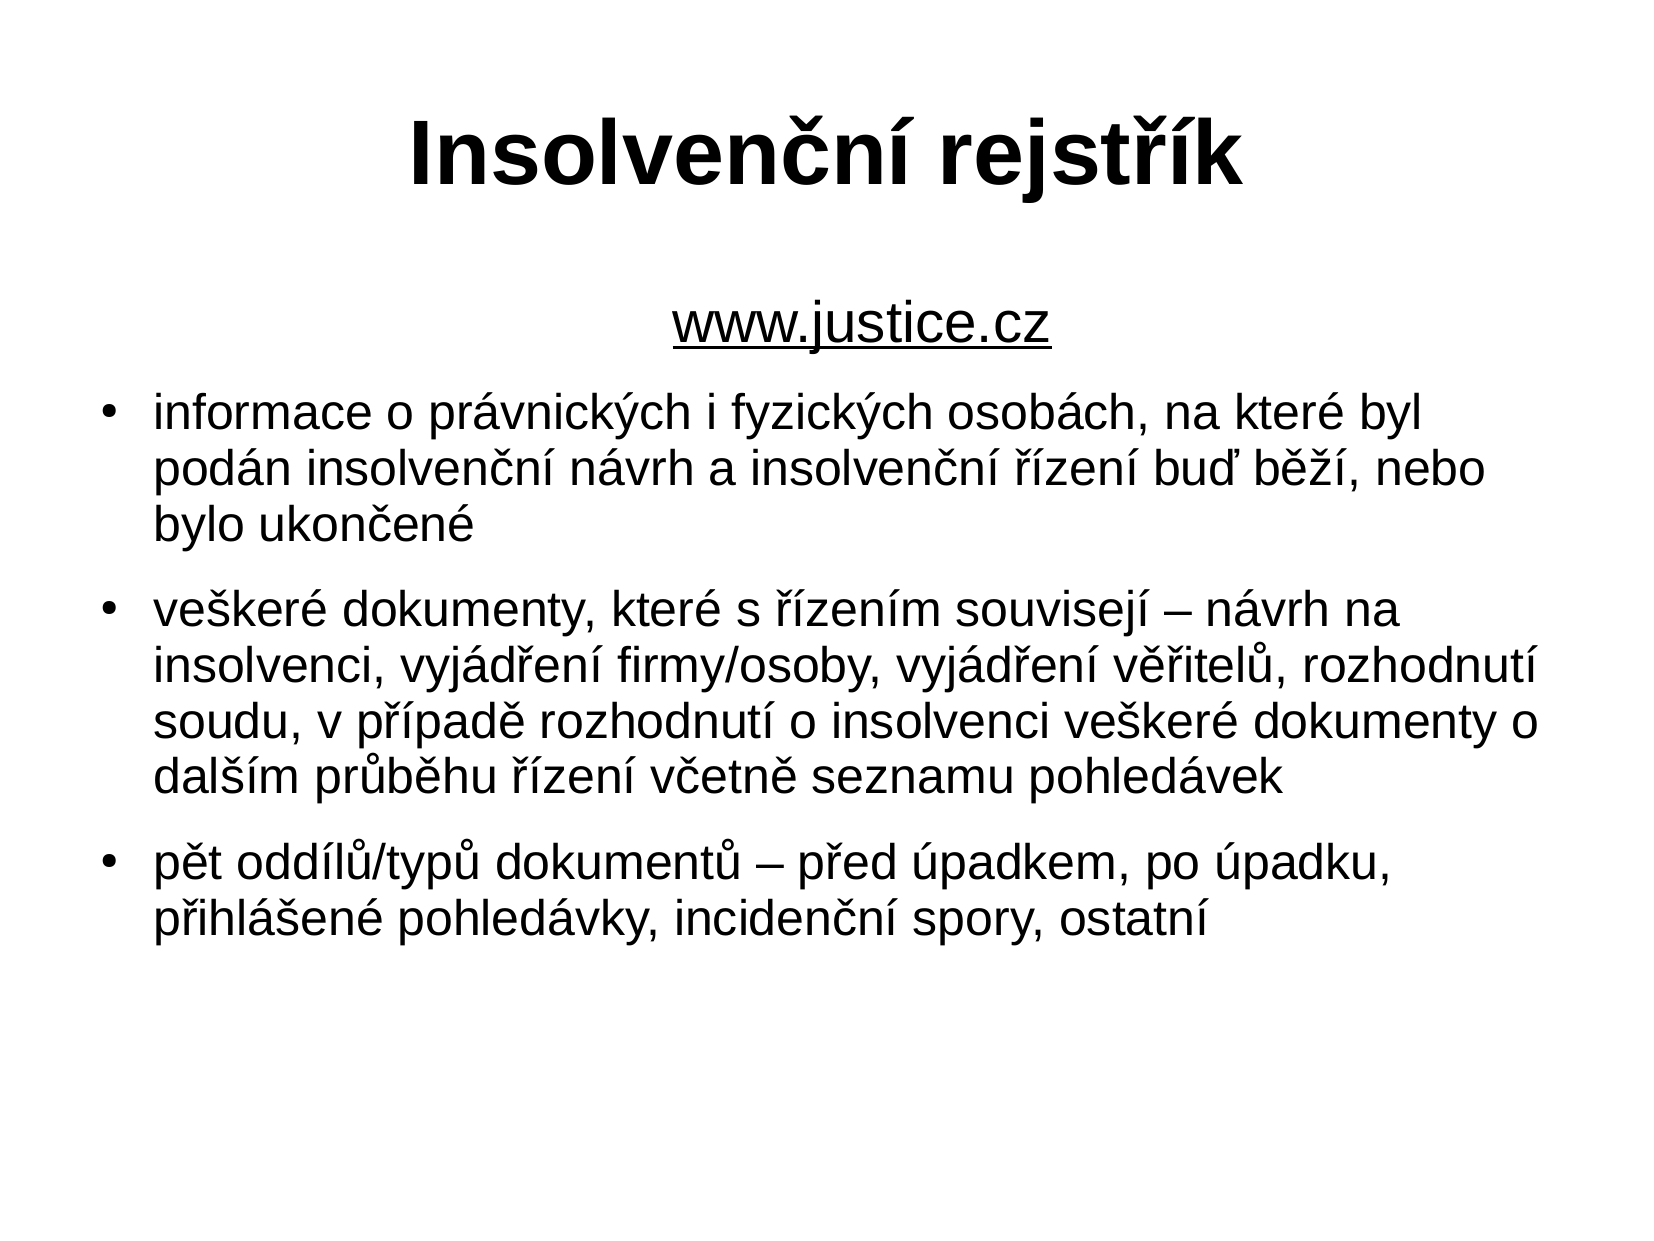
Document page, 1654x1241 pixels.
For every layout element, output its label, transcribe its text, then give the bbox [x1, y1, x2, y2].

title Insolvenční rejstřík [82, 49, 1571, 257]
list www.justice.cz informace o právnických i fyzických osobách, na které byl podán insolvenční návrh a insolvenční řízení buď běží, nebo bylo ukončené veškeré dokumenty, které s řízením souvisejí – návrh na insolvenci, vyjádření firmy/osoby, vyjádření věřitelů, rozhodnutí soudu, v případě rozhodnutí o insolvenci veškeré dokumenty o dalším průběhu řízení včetně seznamu pohledávek pět oddílů/typů dokumentů – před úpadkem, po úpadku, přihlášené pohledávky, incidenční spory, ostatní [82, 290, 1571, 1109]
